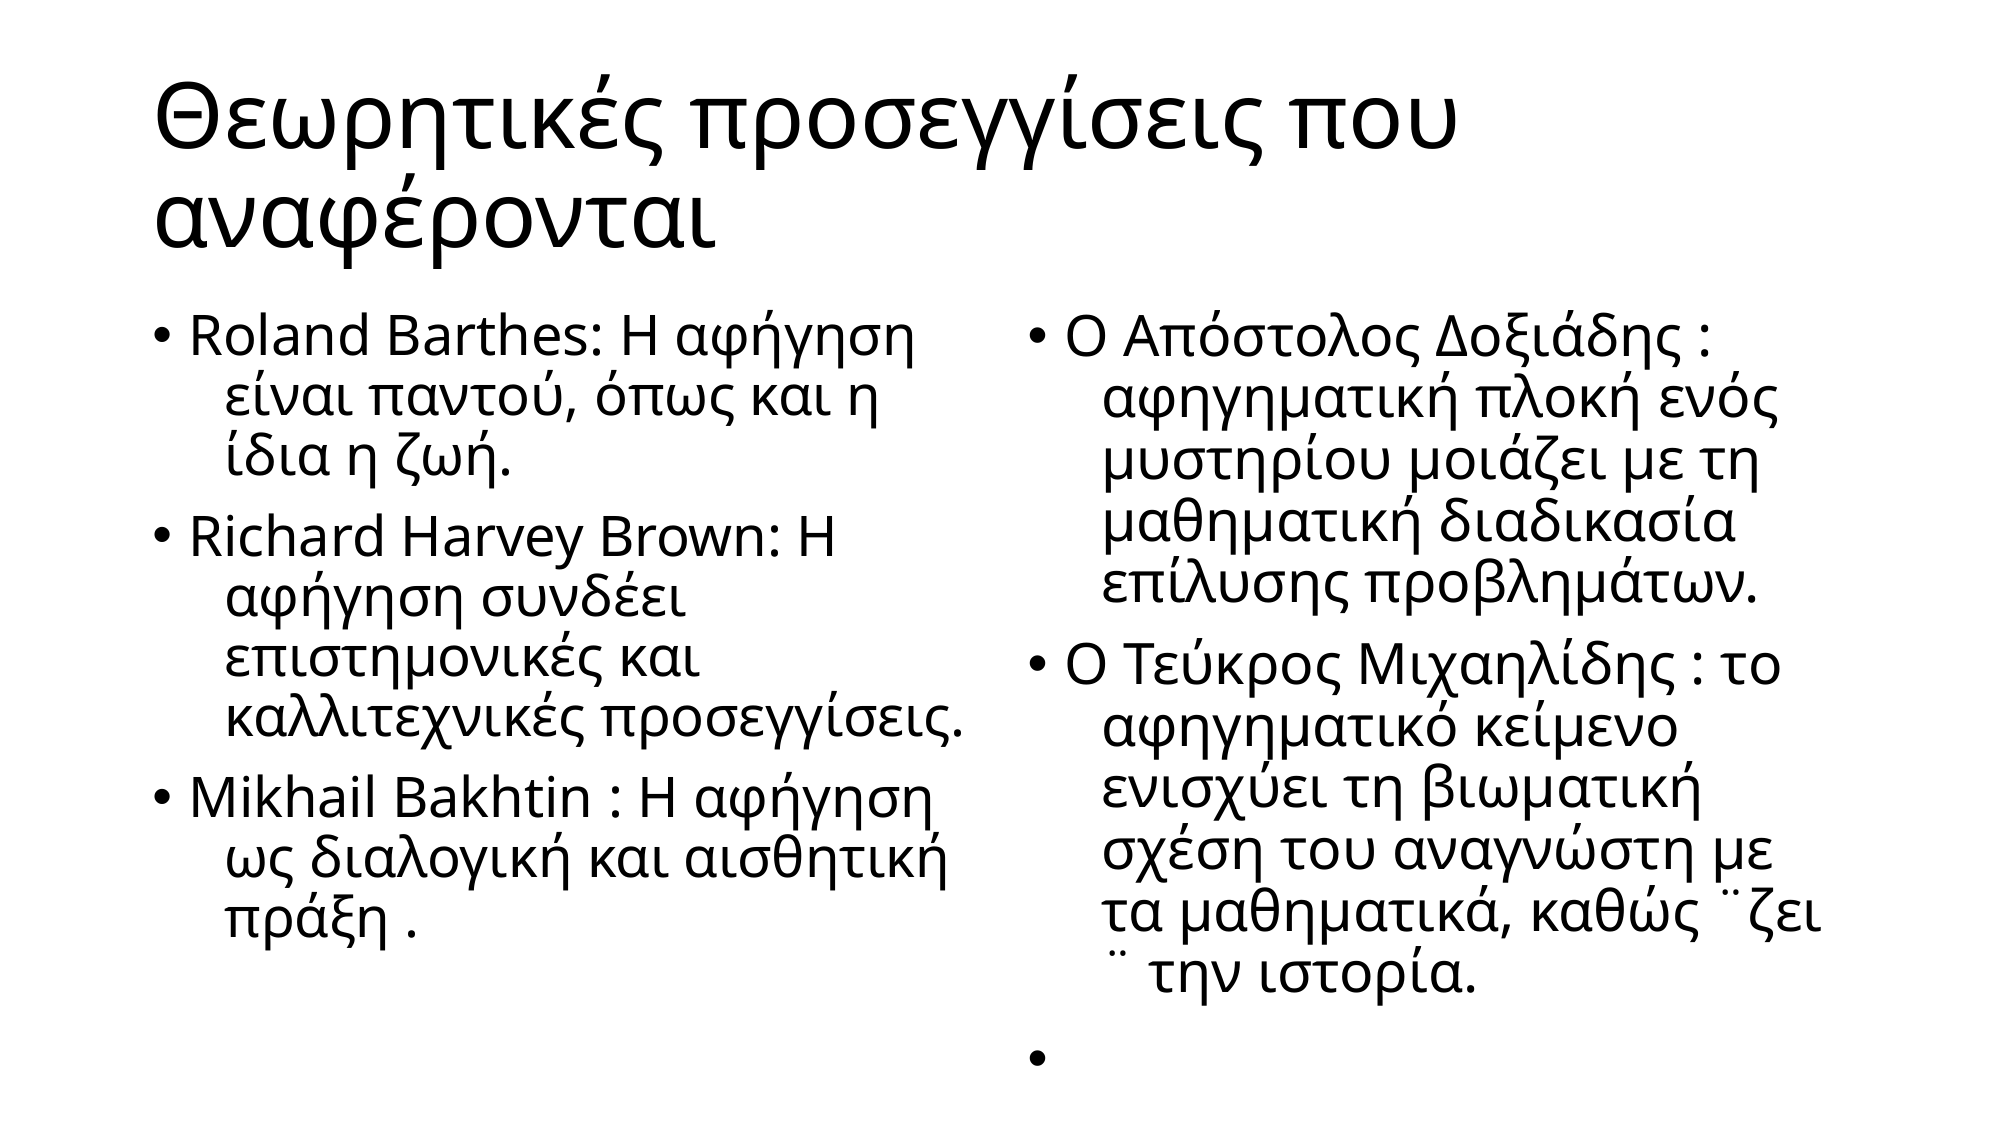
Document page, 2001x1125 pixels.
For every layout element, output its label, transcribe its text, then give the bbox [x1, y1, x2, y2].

list Ο Απόστολος Δοξιάδης : αφηγηματική πλοκή ενός μυστηρίου μοιάζει με τη μαθηματική διαδικασία επίλυσης προβλημάτων. Ο Τεύκρος Μιχαηλίδης : το αφηγηματικό κείμενο ενισχύει τη βιωματική σχέση του αναγνώστη με τα μαθηματικά, καθώς ¨ζει ¨ την ιστορία. [1012, 299, 1863, 1014]
title Θεωρητικές προσεγγίσεις που αναφέρονται [137, 59, 1863, 278]
list Roland Barthes: Η αφήγηση είναι παντού, όπως και η ίδια η ζωή. Richard Harvey Brown: Η αφήγηση συνδέει επιστημονικές και καλλιτεχνικές προσεγγίσεις. Mikhail Bakhtin : Η αφήγηση ως διαλογική και αισθητική πράξη . [137, 299, 988, 1014]
